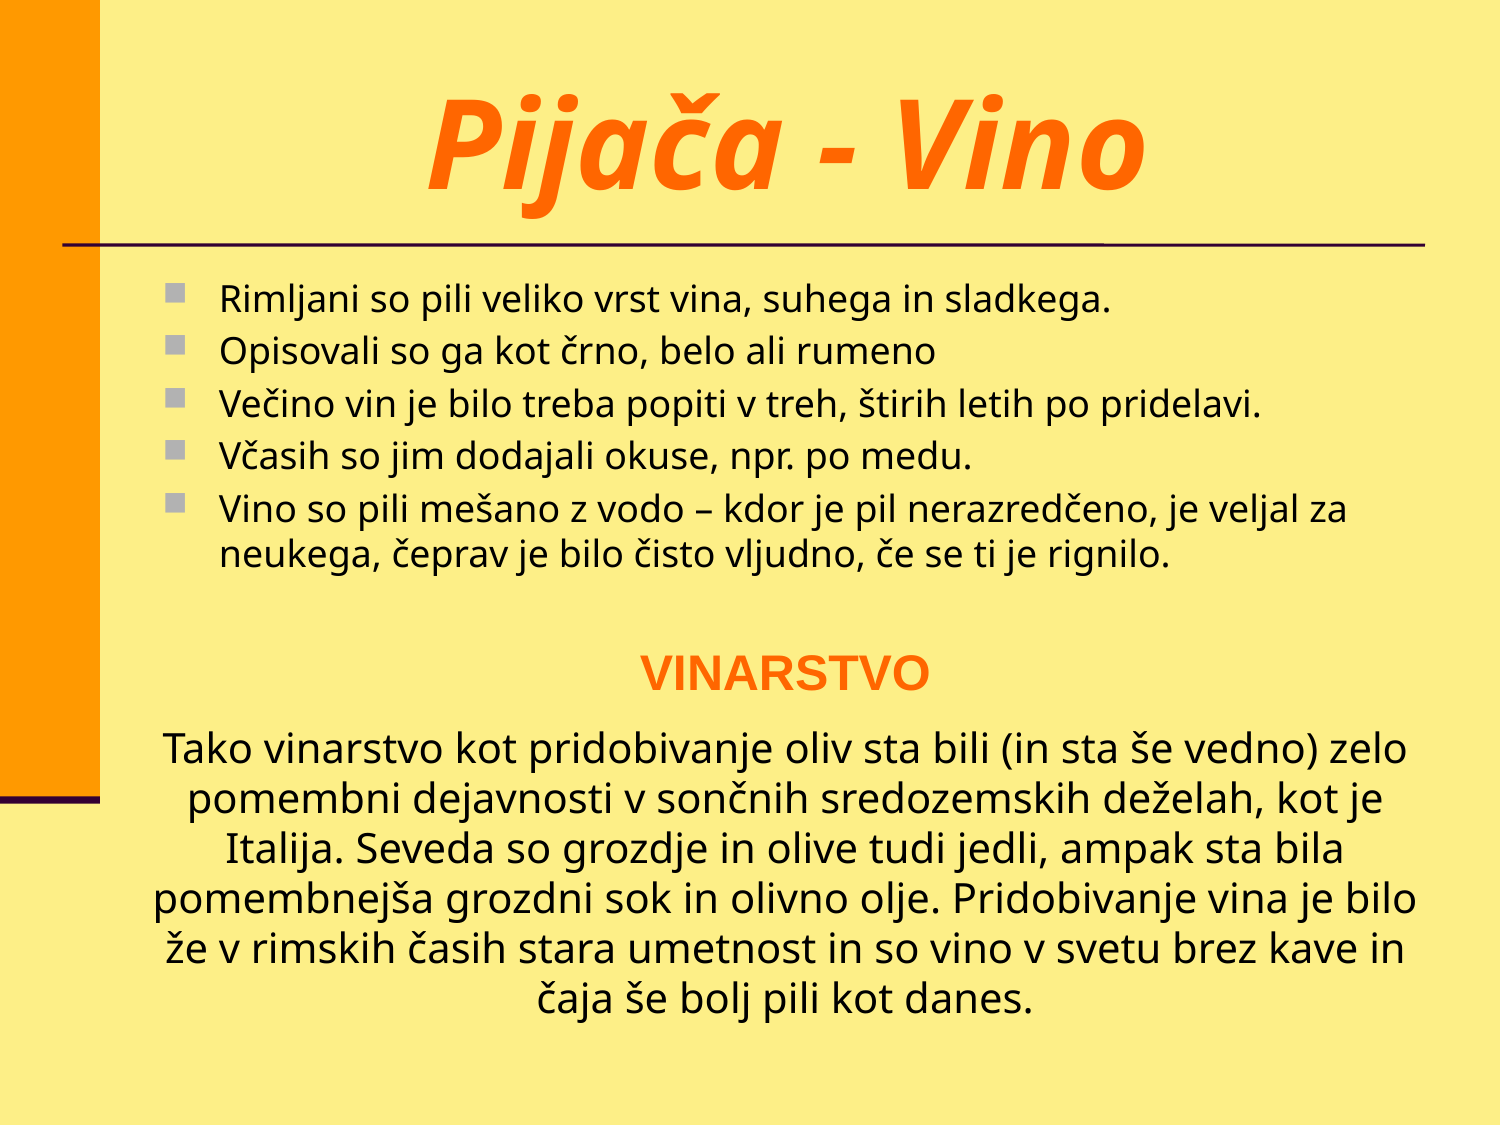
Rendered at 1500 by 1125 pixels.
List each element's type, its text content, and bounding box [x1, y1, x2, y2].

list Rimljani so pili veliko vrst vina, suhega in sladkega. Opisovali so ga kot črno, belo ali rumeno Večino vin je bilo treba popiti v treh, štirih letih po pridelavi. Včasih so jim dodajali okuse, npr. po medu. Vino so pili mešano z vodo – kdor je pil nerazredčeno, je veljal za neukega, čeprav je bilo čisto vljudno, če se ti je rignilo. [147, 267, 1423, 633]
text_box VINARSTVO Tako vinarstvo kot pridobivanje oliv sta bili (in sta še vedno) zelo pomembni dejavnosti v sončnih sredozemskih deželah, kot je Italija. Seveda so grozdje in olive tudi jedli, ampak sta bila pomembnejša grozdni sok in olivno olje. Pridobivanje vina je bilo že v rimskih časih stara umetnost in so vino v svetu brez kave in čaja še bolj pili kot danes. [135, 633, 1436, 1030]
title Pijača - Vino [150, 45, 1425, 234]
